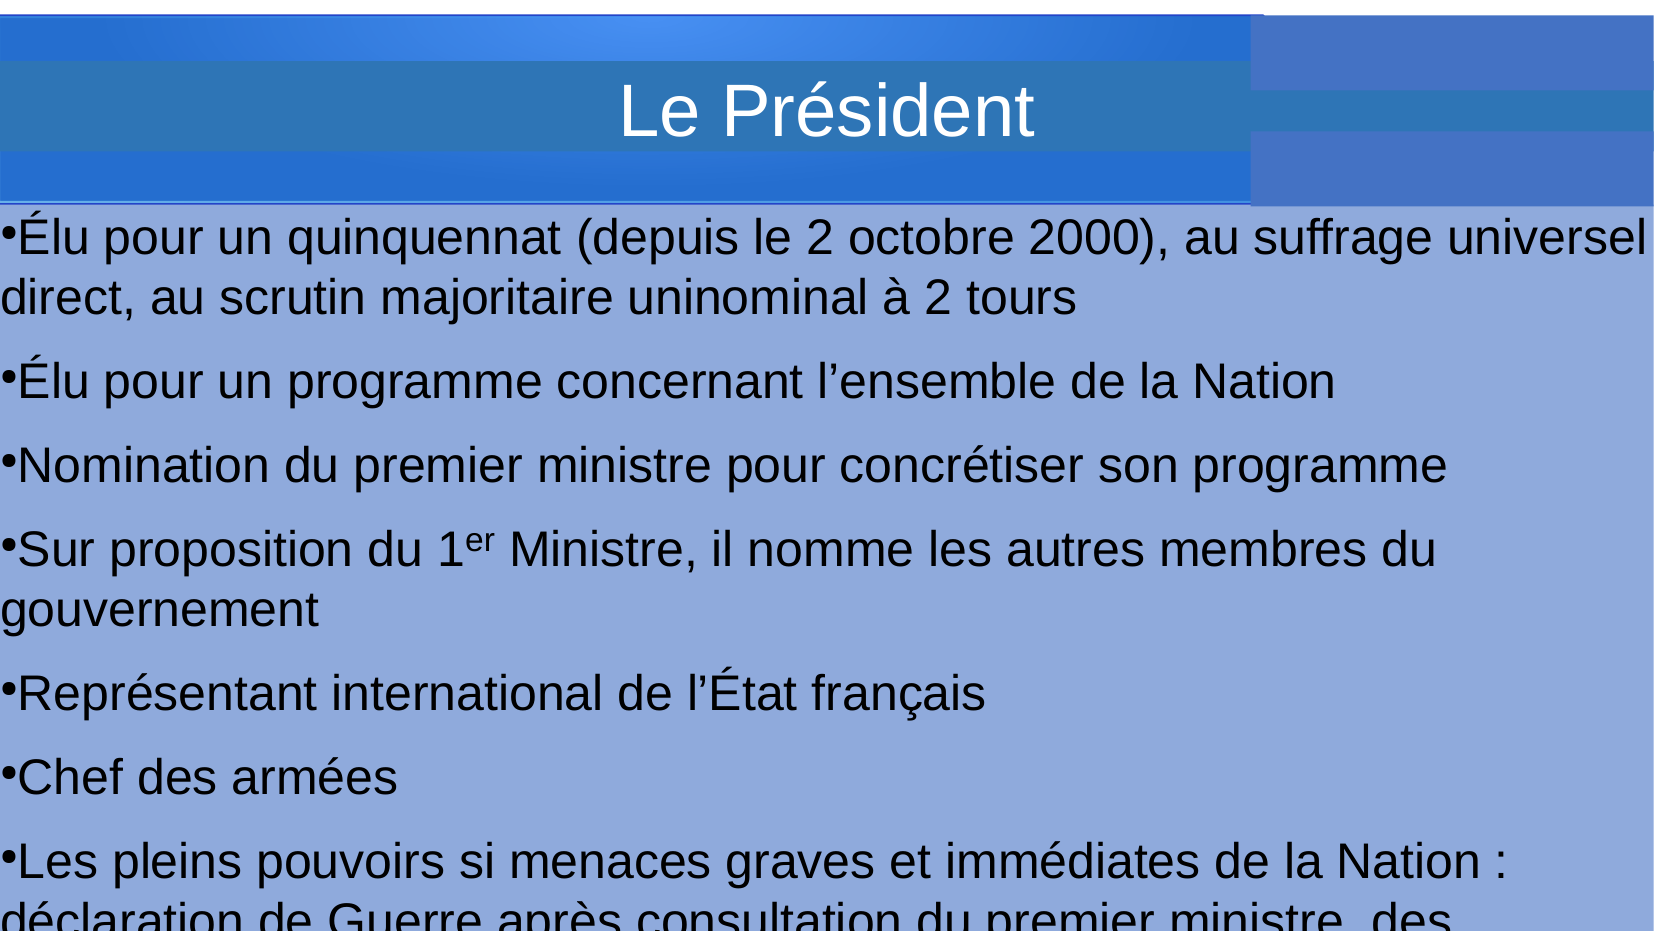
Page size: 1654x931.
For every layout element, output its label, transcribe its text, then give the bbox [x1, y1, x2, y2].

text_box [1250, 131, 1654, 205]
title Le Président [0, 61, 1654, 152]
list Élu pour un quinquennat (depuis le 2 octobre 2000), au suffrage universel direct, au scrutin majoritaire uninominal à 2 tours Élu pour un programme concernant l’ensemble de la Nation Nomination du premier ministre pour concrétiser son programme Sur proposition du 1er Ministre, il nomme les autres membres du gouvernement Représentant international de l’État français Chef des armées Les pleins pouvoirs si menaces graves et immédiates de la Nation : déclaration de Guerre après consultation du premier ministre, des présidents des assemblées et du Conseil Constitutionnel En Congrès (au Parlement) : possibilité de prendre la Parole Soumettre à Référendum des projets de loi : organisation des pouvoirs publics, des réformes politique, économique, sociale et environnementale Dissoudre l’assemblée nationale si celle-ci n’est pas à sa guise et mettre en place une nouvelle élection mais risque de renouvellement d’opposition (Cohabitation) ; délai d’un an entre deux dissolutions Préside le Conseil des ministres : détermination des projets de loi Promulgue les lois Signe les Ordonnances [0, 204, 1654, 931]
text_box [1250, 15, 1654, 76]
